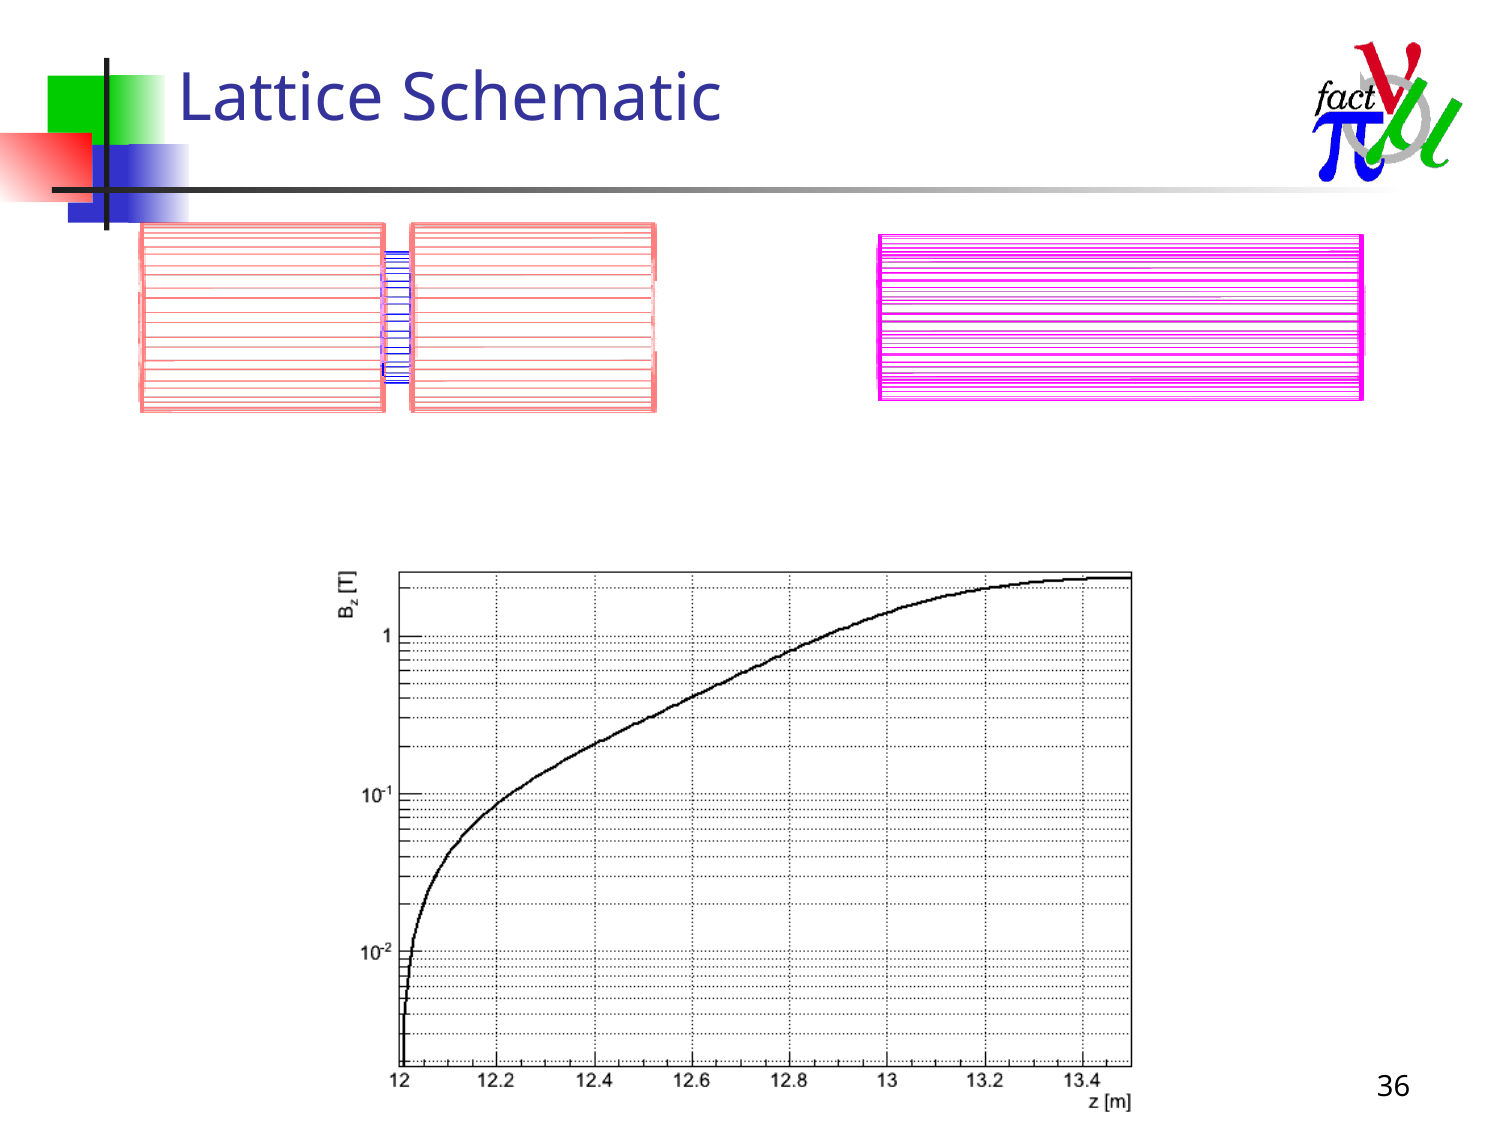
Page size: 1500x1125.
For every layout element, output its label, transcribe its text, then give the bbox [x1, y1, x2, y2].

picture [308, 510, 1223, 1125]
picture [1312, 41, 1463, 188]
picture [0, 197, 1500, 441]
title Lattice Schematic [162, 0, 1441, 148]
